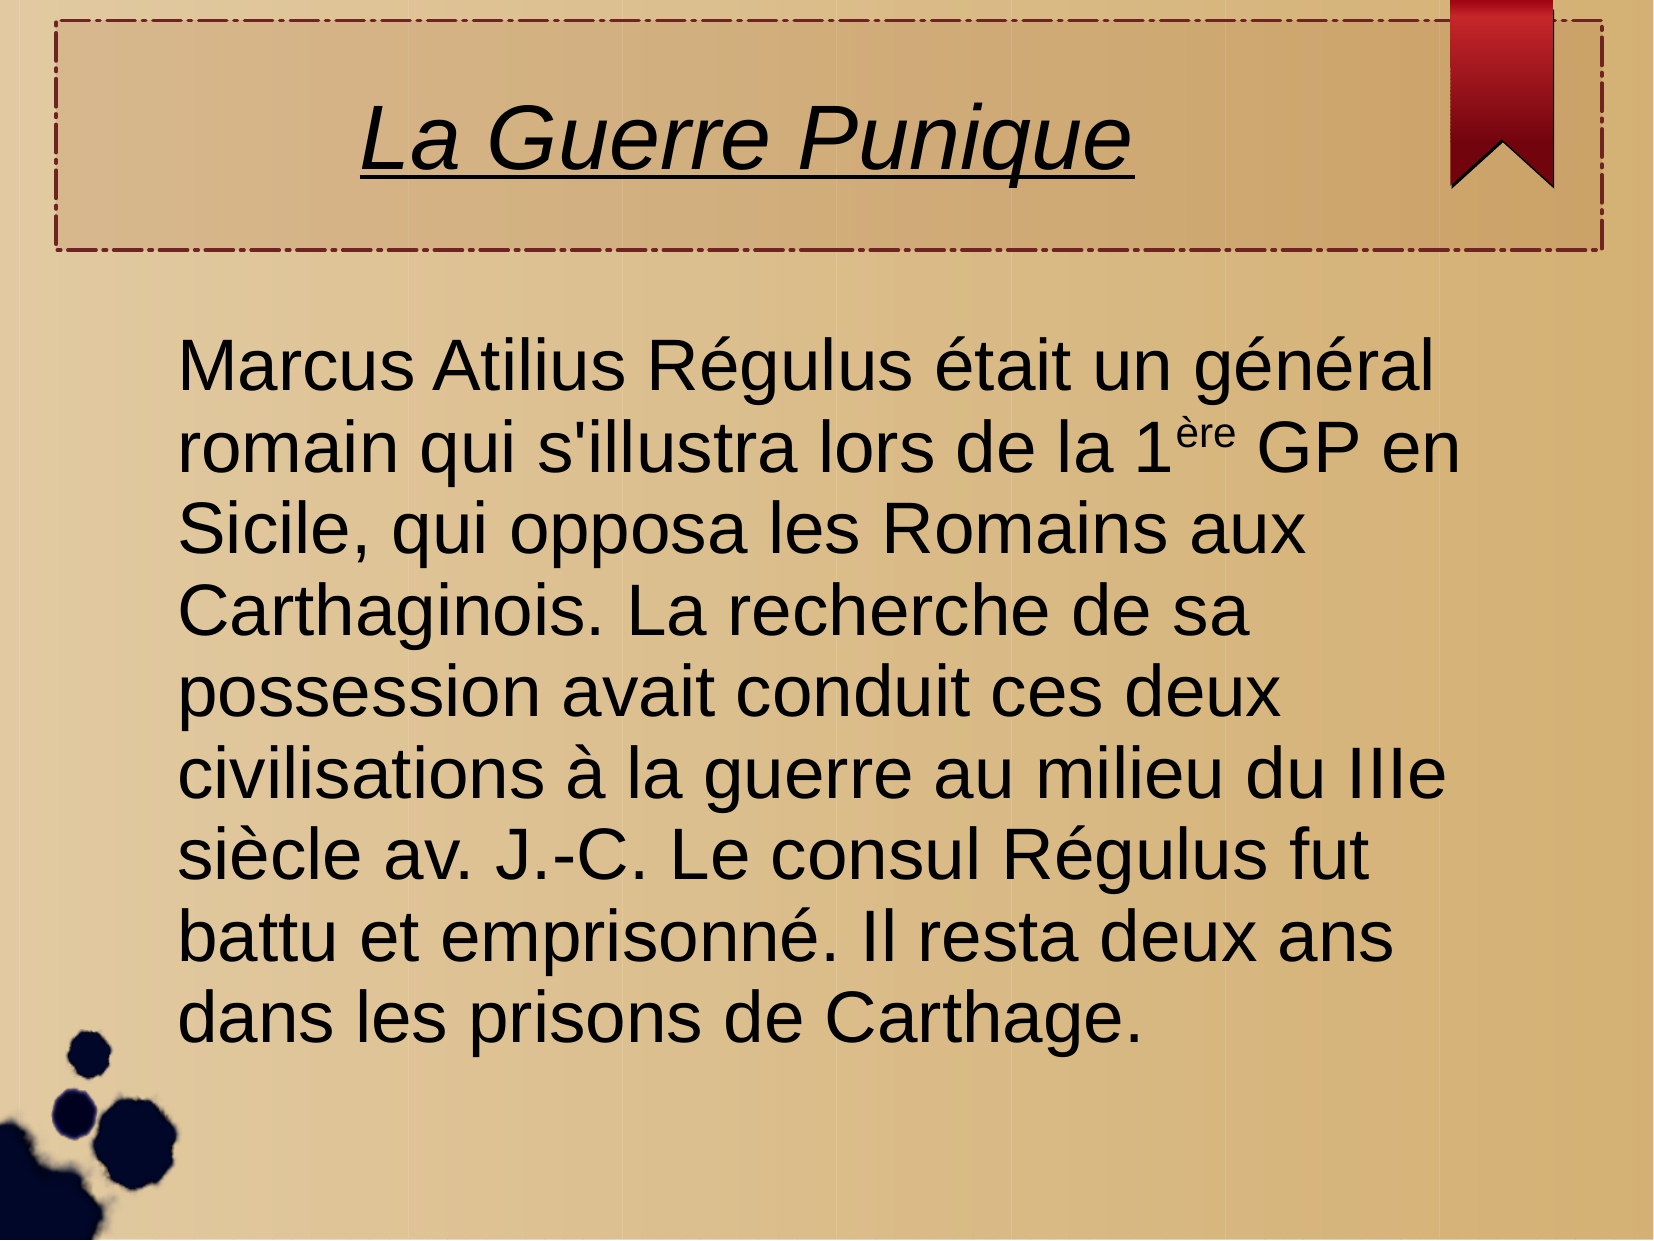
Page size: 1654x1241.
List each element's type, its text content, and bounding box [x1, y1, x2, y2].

list Marcus Atilius Régulus était un général romain qui s'illustra lors de la 1ère GP en Sicile, qui opposa les Romains aux Carthaginois. La recherche de sa possession avait conduit ces deux civilisations à la guerre au milieu du IIIe siècle av. J.-C. Le consul Régulus fut battu et emprisonné. Il resta deux ans dans les prisons de Carthage. [177, 324, 1506, 1059]
title La Guerre Punique [82, 47, 1412, 229]
